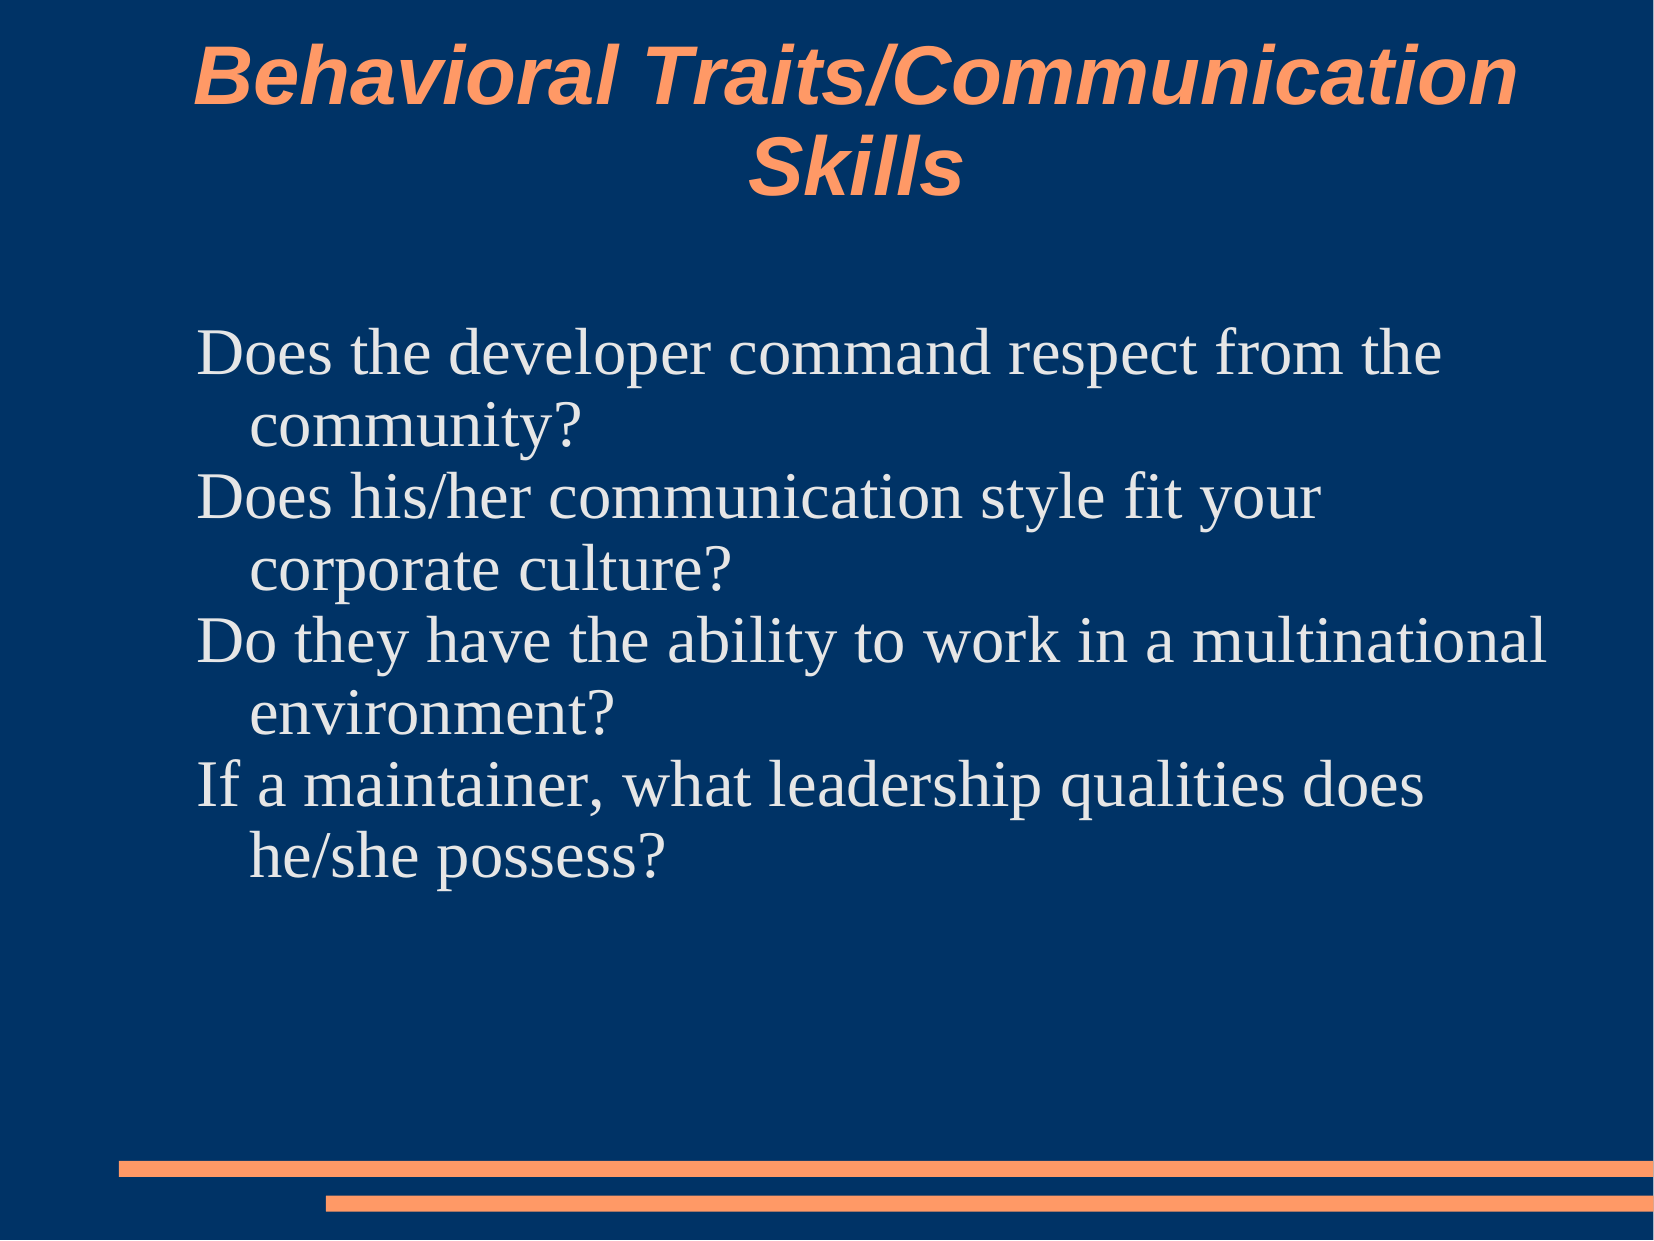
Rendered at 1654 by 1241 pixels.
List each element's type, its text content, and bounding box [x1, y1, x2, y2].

list Does the developer command respect from the community? Does his/her communication style fit your corporate culture? Do they have the ability to work in a multinational environment? If a maintainer, what leadership qualities does he/she possess? [178, 316, 1570, 1168]
title Behavioral Traits/Communication Skills [121, 11, 1534, 235]
